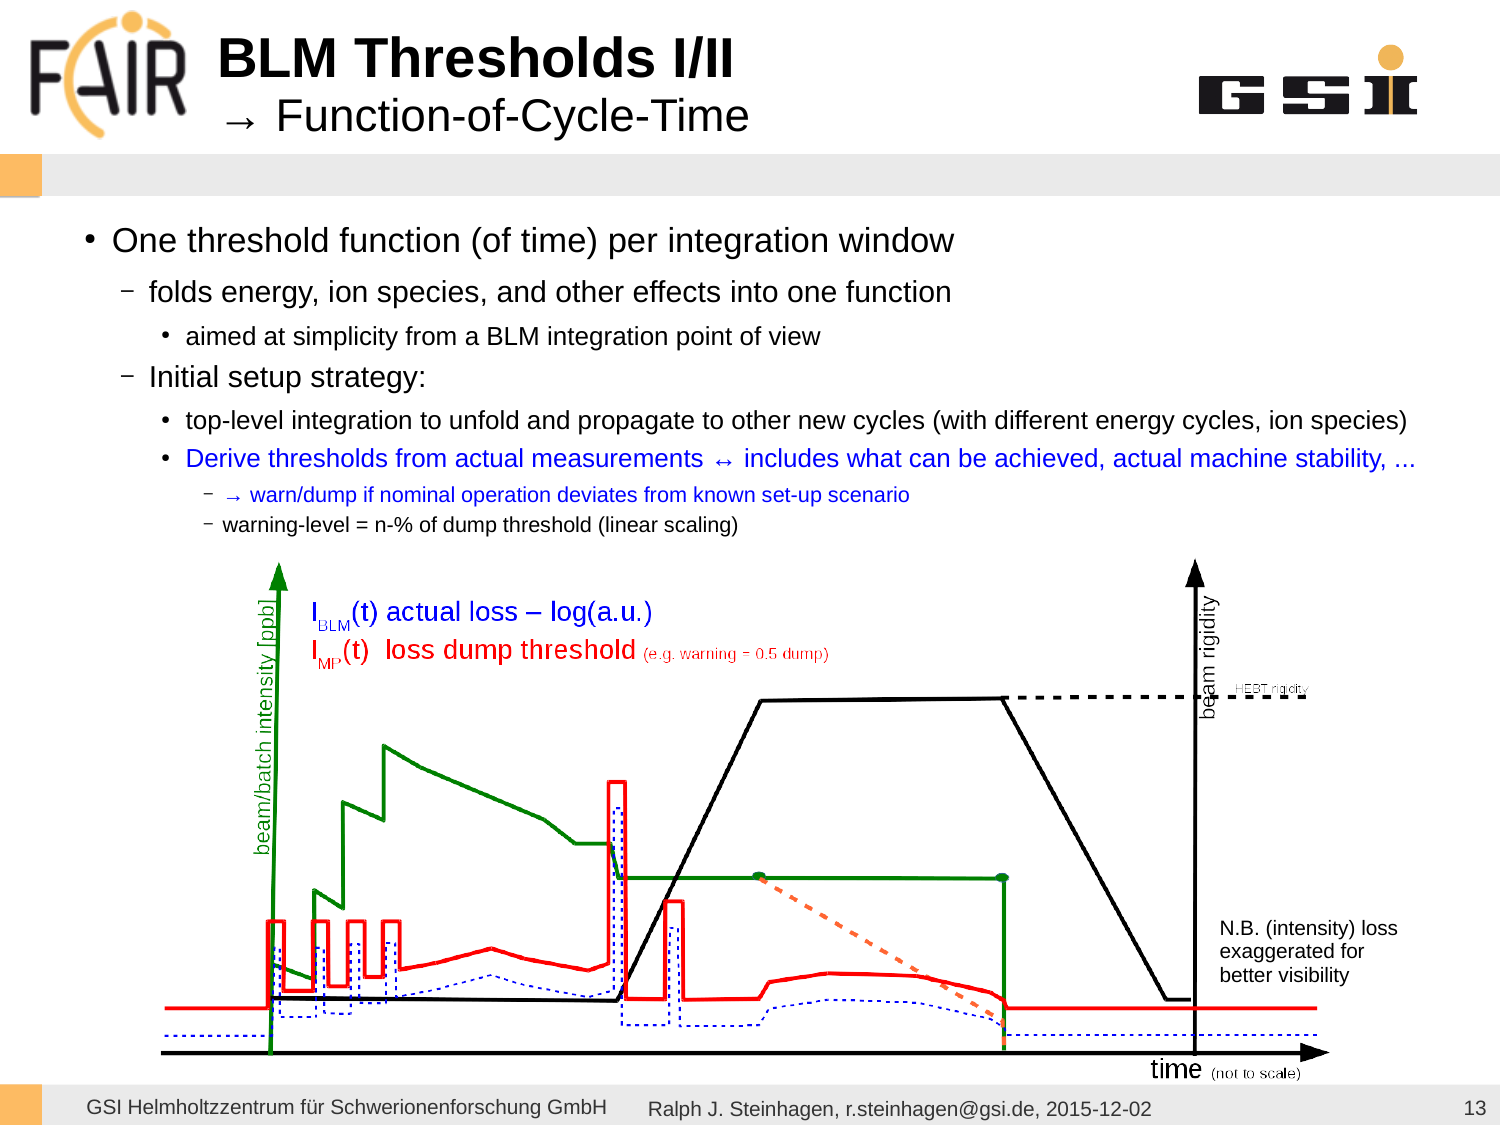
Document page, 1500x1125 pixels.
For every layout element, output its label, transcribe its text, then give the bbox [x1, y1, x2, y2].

title BLM Thresholds I/II → Function-of-Cycle-Time [217, 20, 1109, 147]
picture [158, 557, 1330, 1081]
picture [30, 9, 187, 141]
text_box N.B. (intensity) loss exaggerated for better visibility [1204, 909, 1418, 995]
picture [1197, 42, 1419, 117]
list One threshold function (of time) per integration window folds energy, ion species, and other effects into one function aimed at simplicity from a BLM integration point of view Initial setup strategy: top-level integration to unfold and propagate to other new cycles (with different energy cycles, ion species) Derive thresholds from actual measurements ↔ includes what can be achieved, actual machine stability, ... → warn/dump if nominal operation deviates from known set-up scenario warning-level = n-% of dump threshold (linear scaling) [75, 221, 1425, 544]
